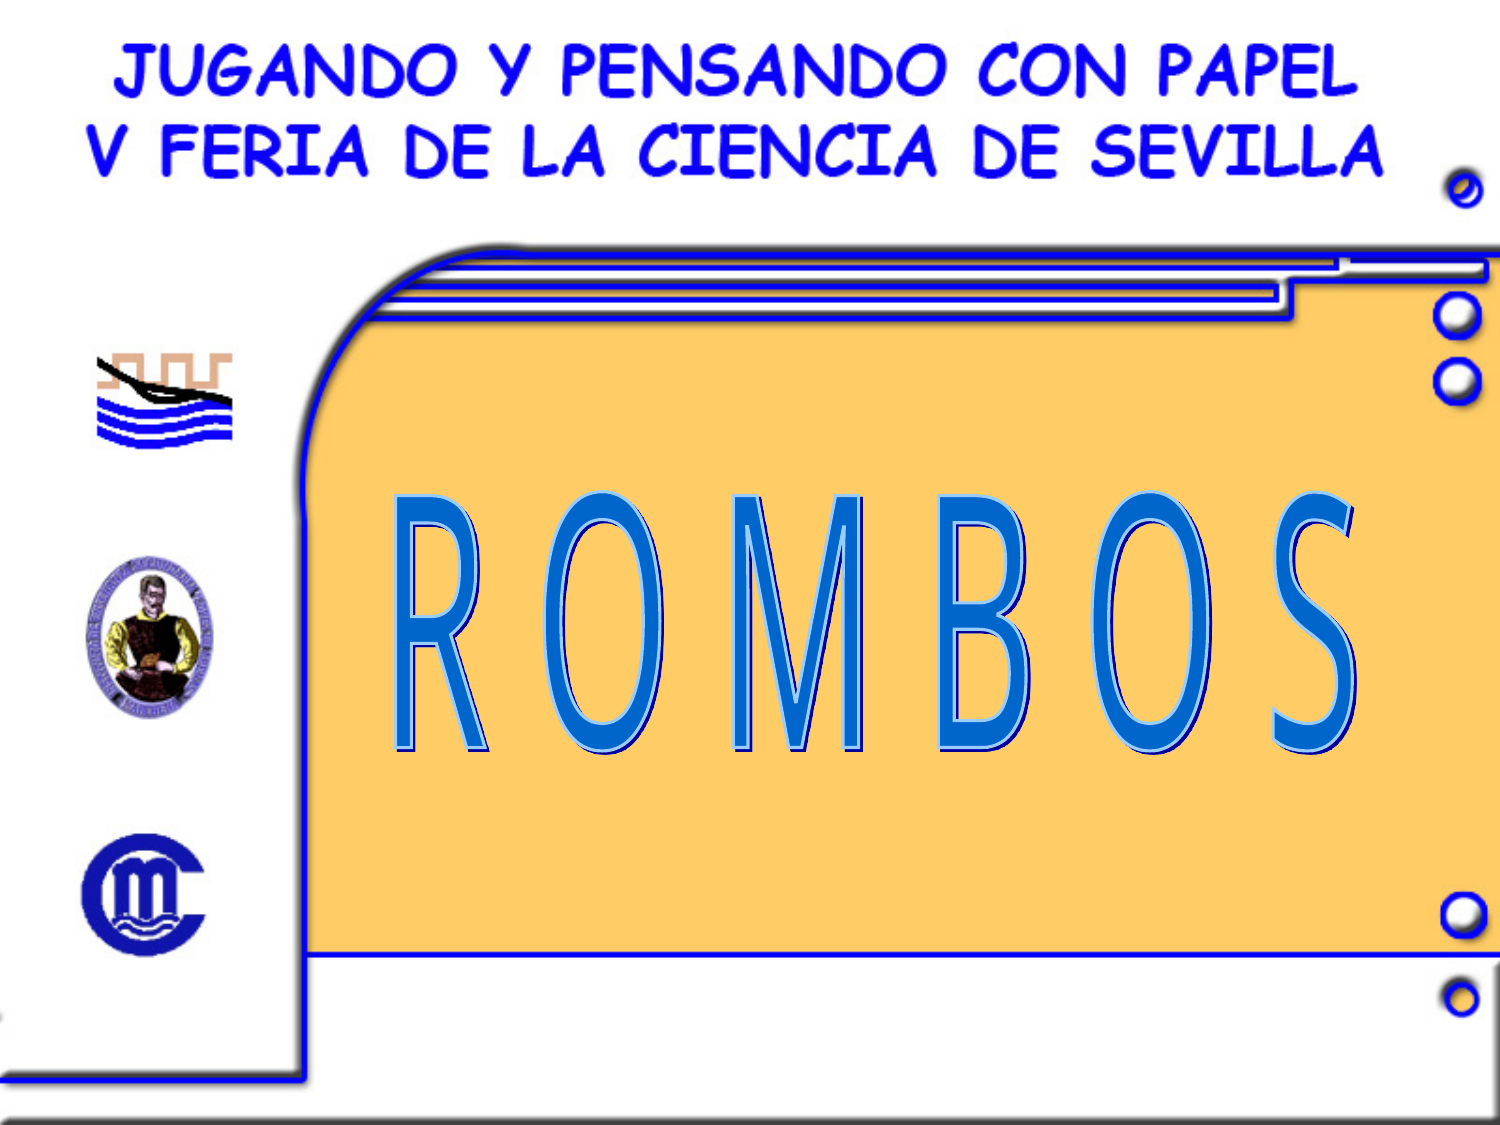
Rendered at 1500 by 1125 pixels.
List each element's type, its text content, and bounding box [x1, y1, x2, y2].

text_box R O M B O S [733, 495, 859, 748]
text_box R O M B O S [1091, 491, 1208, 751]
picture [0, 0, 1500, 1125]
text_box R O M B O S [1273, 492, 1353, 751]
text_box R O M B O S [544, 491, 660, 751]
text_box R O M B O S [395, 495, 486, 748]
text_box R O M B O S [938, 495, 1027, 748]
